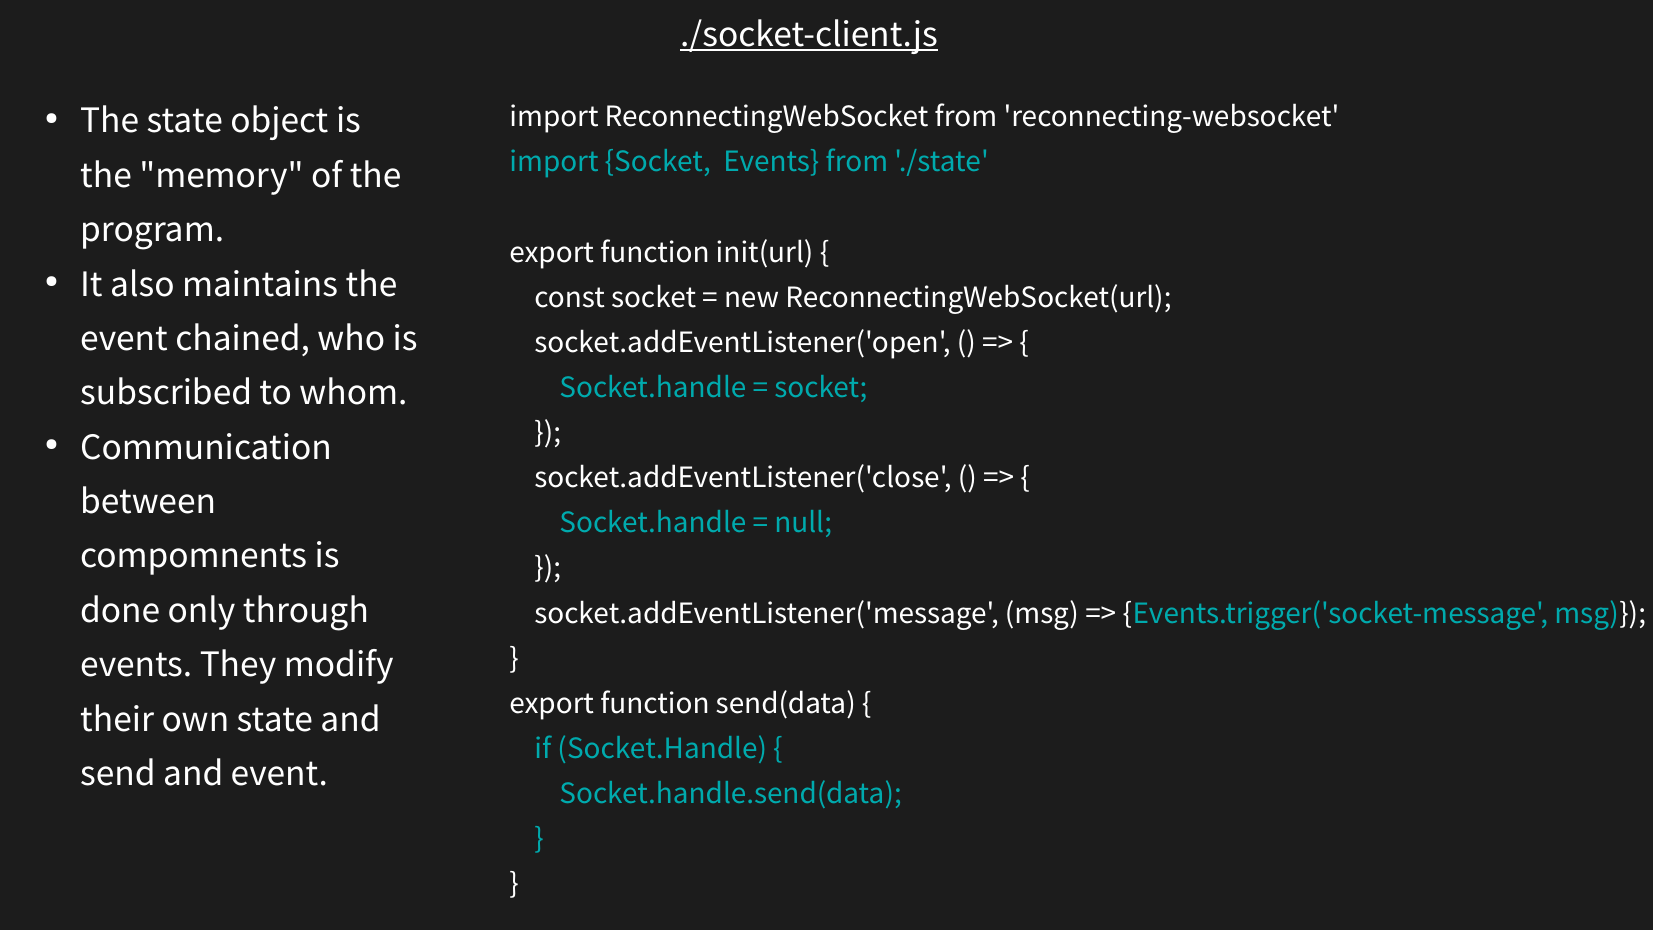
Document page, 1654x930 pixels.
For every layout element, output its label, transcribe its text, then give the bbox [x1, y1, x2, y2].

text_box ./socket-client.js [665, 0, 1221, 64]
text_box The state object is the "memory" of the program. It also maintains the event chained, who is subscribed to whom. Communication between compomnents is done only through events. They modify their own state and send and event. [30, 81, 436, 913]
text_box import ReconnectingWebSocket from 'reconnecting-websocket' import {Socket, Events} from './state' export function init(url) { const socket = new ReconnectingWebSocket(url); socket.addEventListener('open', () => { Socket.handle = socket; }); socket.addEventListener('close', () => { Socket.handle = null; }); socket.addEventListener('message', (msg) => {Events.trigger('socket-message', msg)}); } export function send(data) { if (Socket.Handle) { Socket.handle.send(data); } } [494, 82, 1653, 930]
